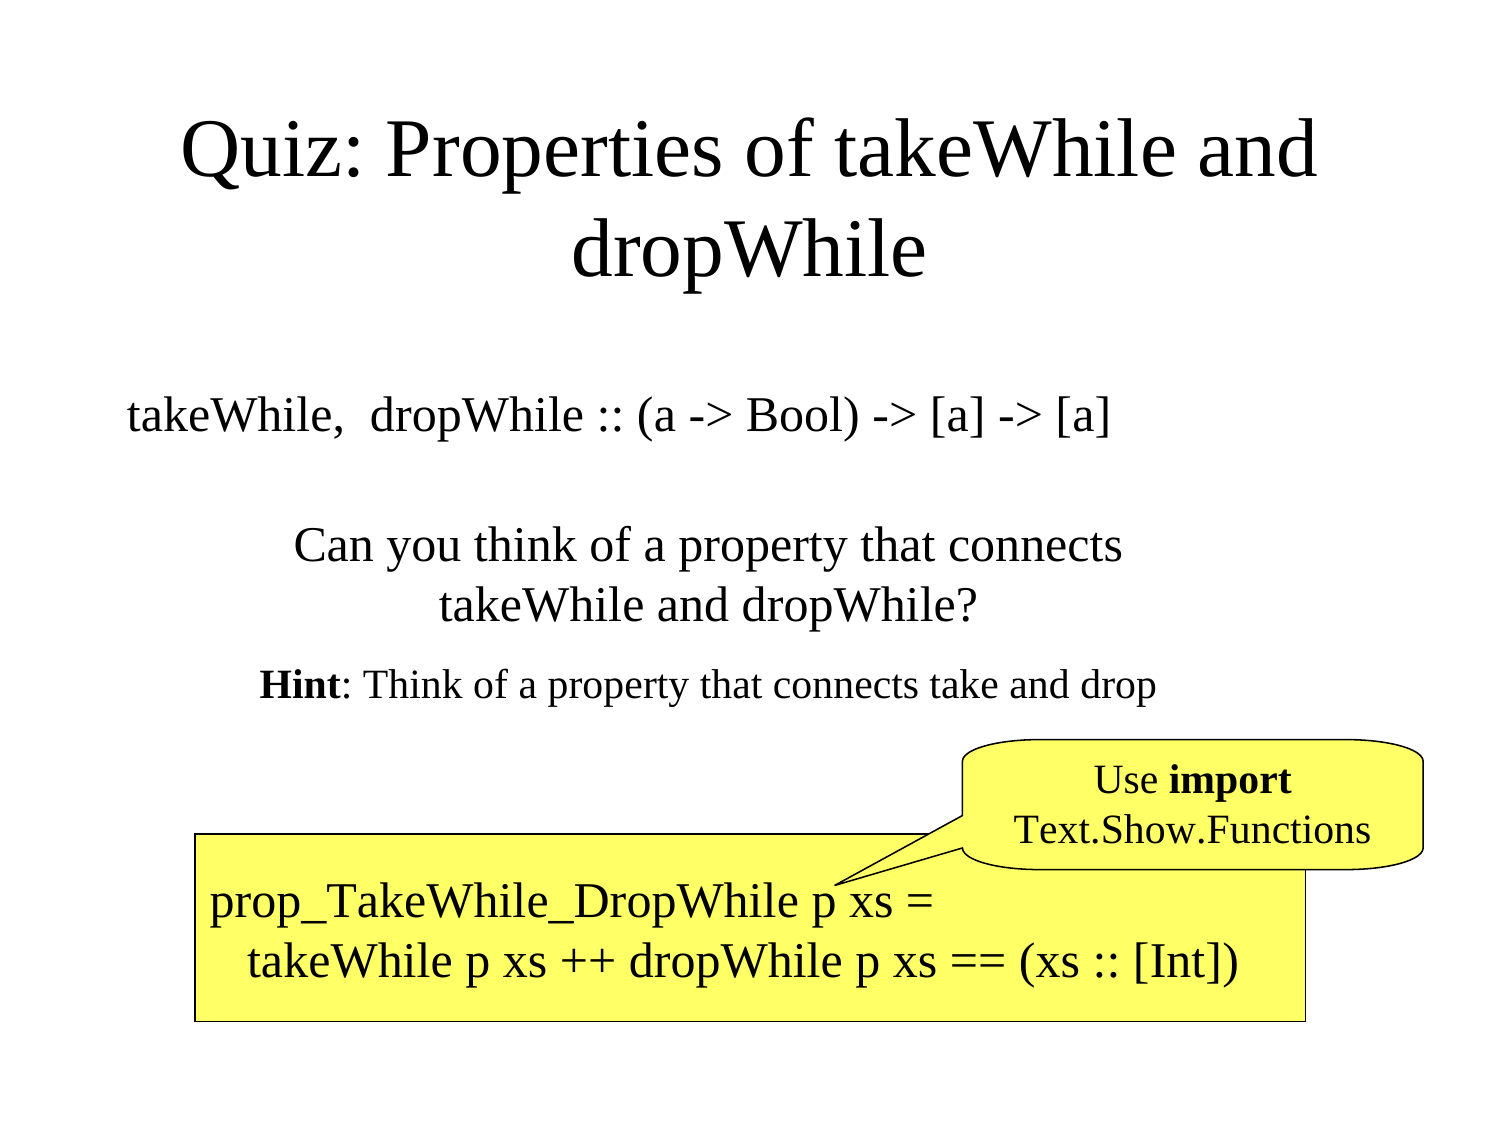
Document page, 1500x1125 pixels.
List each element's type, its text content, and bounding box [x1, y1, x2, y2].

text_box Can you think of a property that connects takeWhile and dropWhile? Hint: Think of a property that connects take and drop [242, 503, 1176, 715]
text_box Use import Text.Show.Functions [834, 739, 1424, 886]
title Quiz: Properties of takeWhile and dropWhile [112, 85, 1388, 302]
text_box prop_TakeWhile_DropWhile p xs = takeWhile p xs ++ dropWhile p xs == (xs :: [Int]) [194, 834, 1306, 1022]
text_box takeWhile, dropWhile :: (a -> Bool) -> [a] -> [a] [112, 373, 1413, 449]
